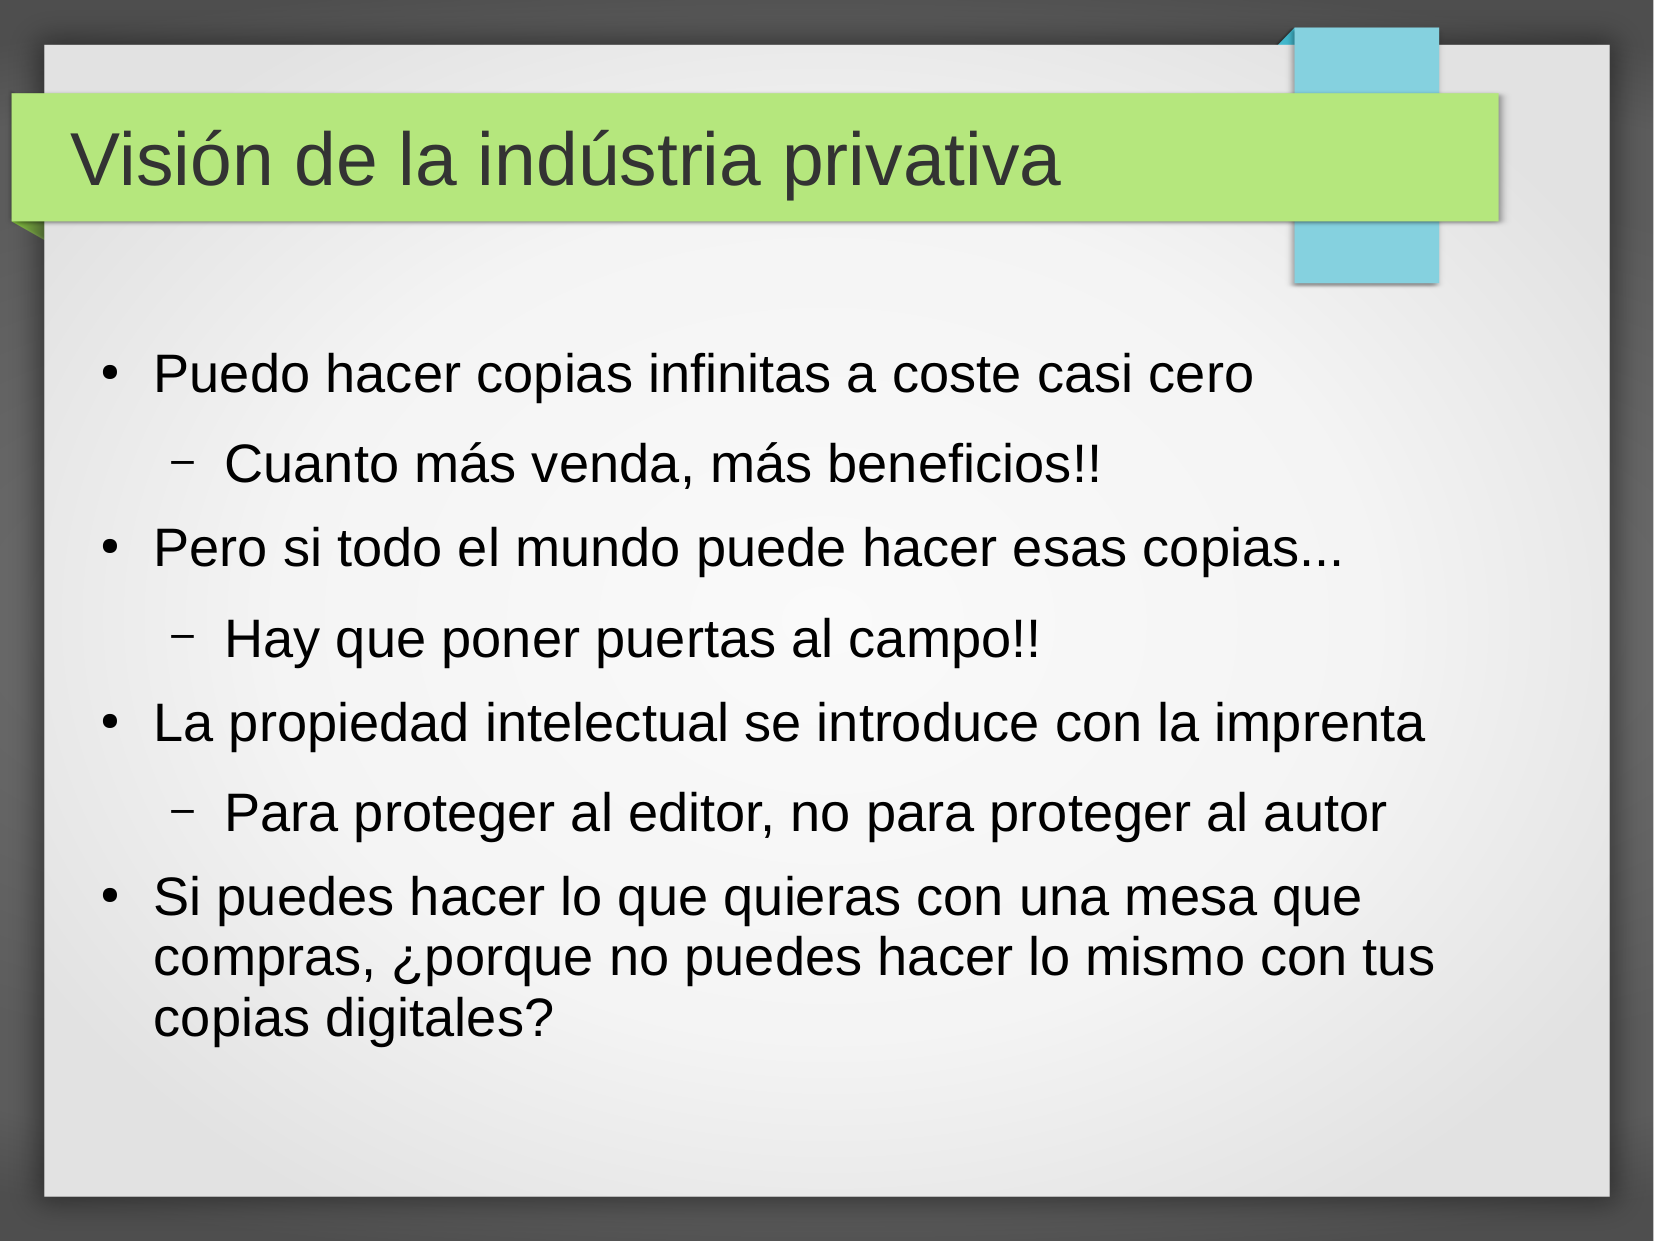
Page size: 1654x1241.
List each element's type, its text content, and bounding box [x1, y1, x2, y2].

list Puedo hacer copias infinitas a coste casi cero Cuanto más venda, más beneficios!! Pero si todo el mundo puede hacer esas copias... Hay que poner puertas al campo!! La propiedad intelectual se introduce con la imprenta Para proteger al editor, no para proteger al autor Si puedes hacer lo que quieras con una mesa que compras, ¿porque no puedes hacer lo mismo con tus copias digitales? [82, 343, 1538, 1063]
picture [0, 0, 1654, 1241]
title Visión de la indústria privativa [70, 106, 1229, 213]
